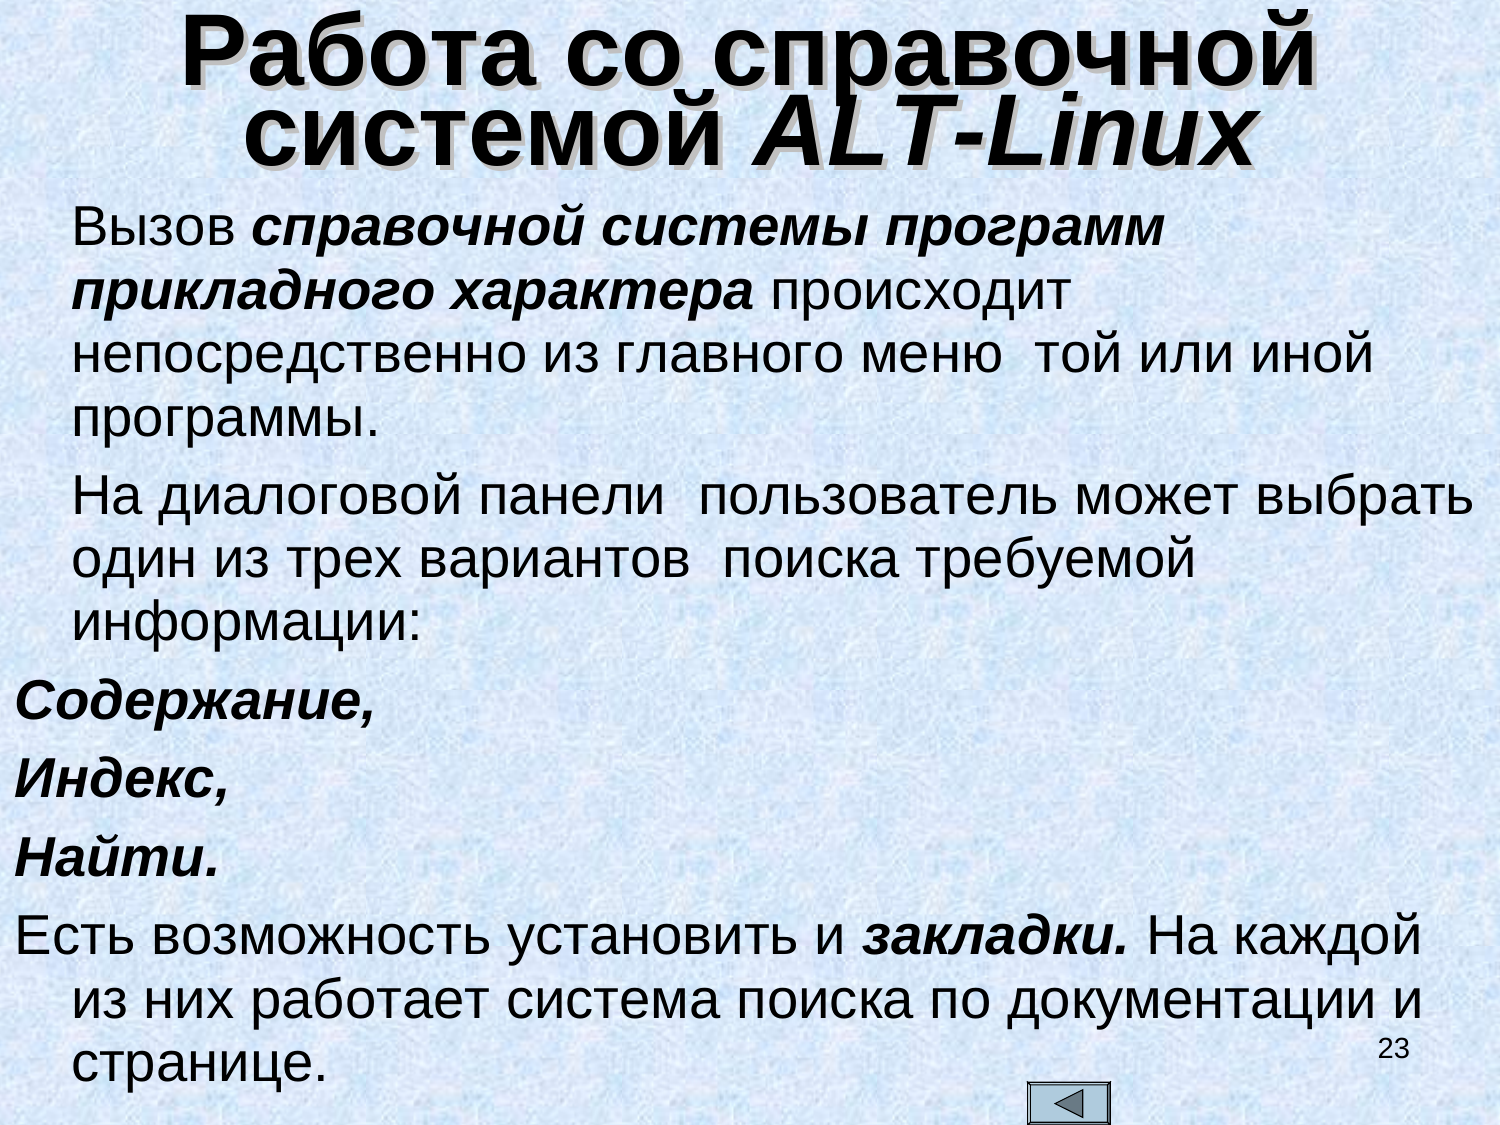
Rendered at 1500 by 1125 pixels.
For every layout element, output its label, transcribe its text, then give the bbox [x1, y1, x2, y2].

list Вызов справочной системы программ прикладного характера происходит непосредственно из главного меню той или иной программы. На диалоговой панели пользователь может выбрать один из трех вариантов поиска требуемой информации: Содержание, Индекс, Найти. Есть возможность установить и закладки. На каждой из них работает система поиска по документации и странице. [0, 181, 1500, 1125]
text_box [1029, 1082, 1111, 1125]
title Работа со справочной системой ALT-Linux [0, 0, 1500, 181]
